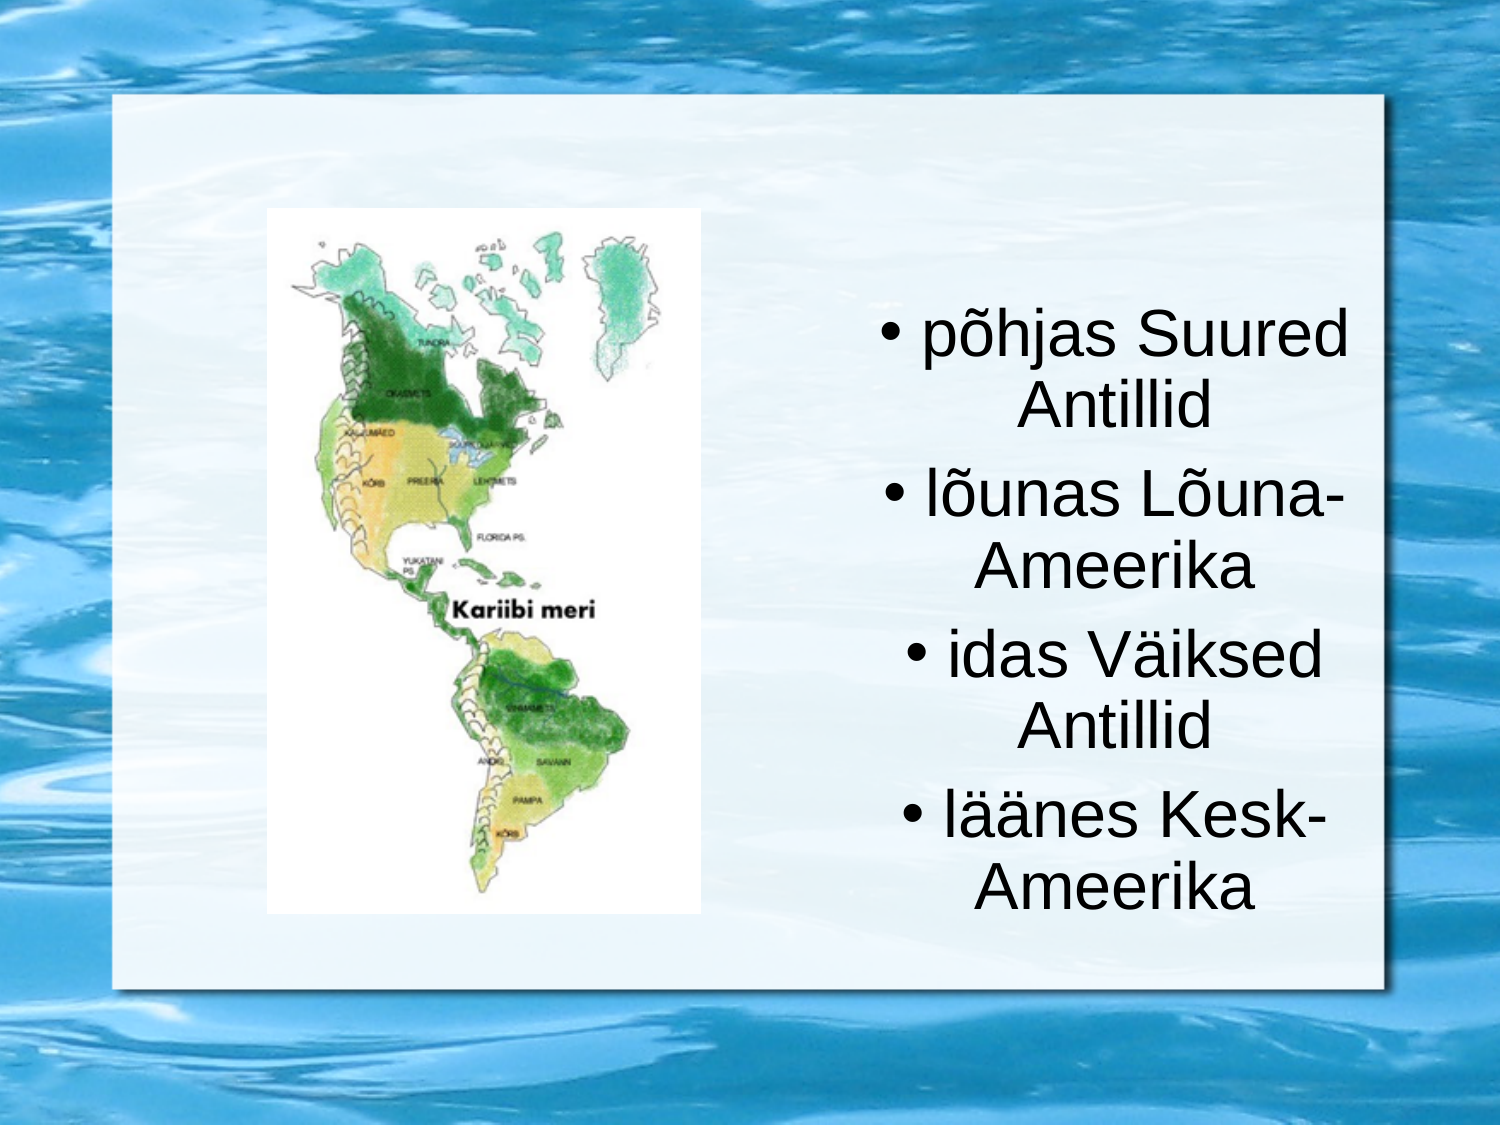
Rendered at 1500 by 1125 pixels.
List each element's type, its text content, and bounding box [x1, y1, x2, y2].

subtitle põhjas Suured Antillid lõunas Lõuna-Ameerika idas Väiksed Antillid läänes Kesk-Ameerika [856, 290, 1375, 932]
picture [0, 0, 1500, 1125]
